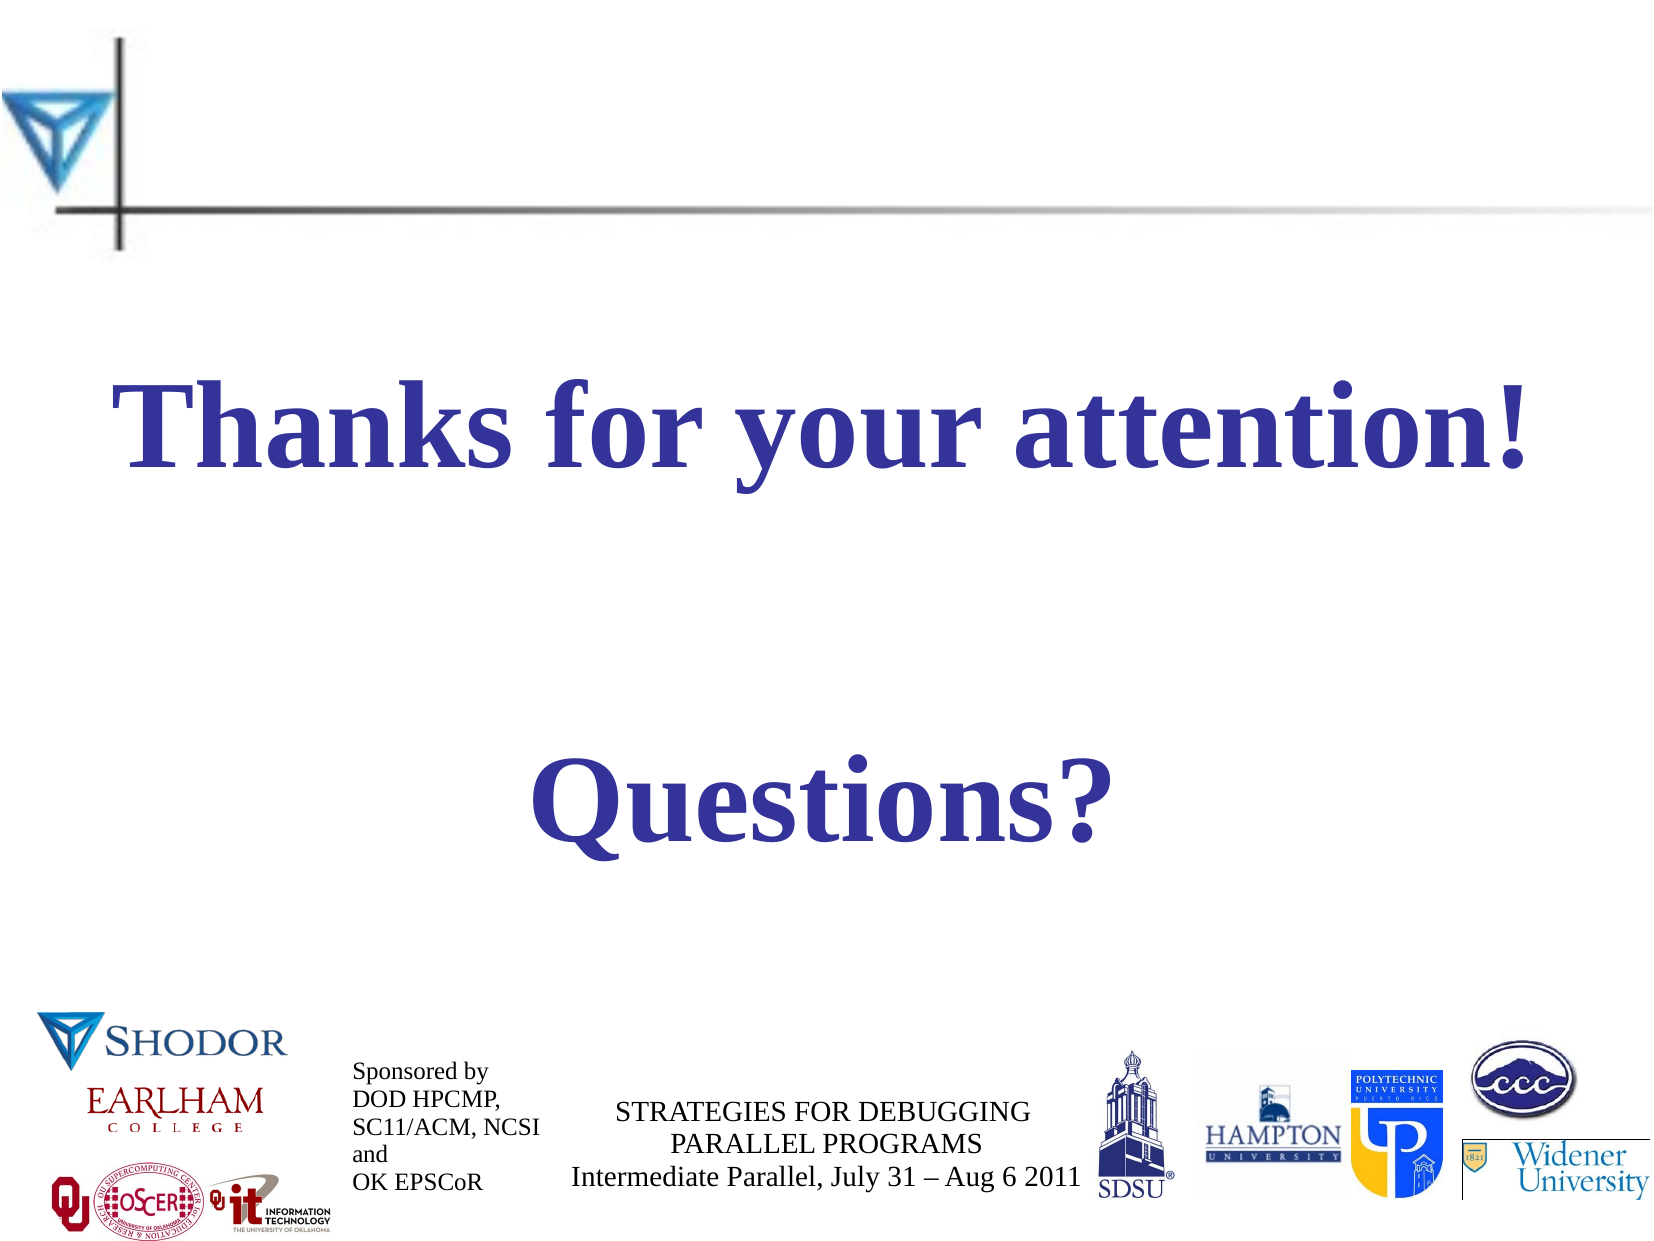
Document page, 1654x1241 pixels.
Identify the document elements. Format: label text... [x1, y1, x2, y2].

picture [1087, 1049, 1188, 1088]
text_box STRATEGIES FOR DEBUGGING PARALLEL PROGRAMS Intermediate Parallel, July 31 – Aug 6 2011 [1351, 1088, 1654, 1201]
text_box Sponsored by DOD HPCMP, SC11/ACM, NCSI and OK EPSCoR [337, 1050, 563, 1088]
picture [75, 1025, 92, 1053]
picture [37, 1012, 288, 1071]
text_box Thanks for your attention! Questions? [96, 361, 1550, 874]
text_box STRATEGIES FOR DEBUGGING PARALLEL PROGRAMS Intermediate Parallel, July 31 – Aug 6 2011 [0, 1088, 1197, 1201]
picture [50, 1201, 90, 1233]
picture [2, 28, 1654, 263]
picture [1462, 1030, 1581, 1088]
picture [1197, 1047, 1443, 1201]
picture [93, 1201, 338, 1241]
